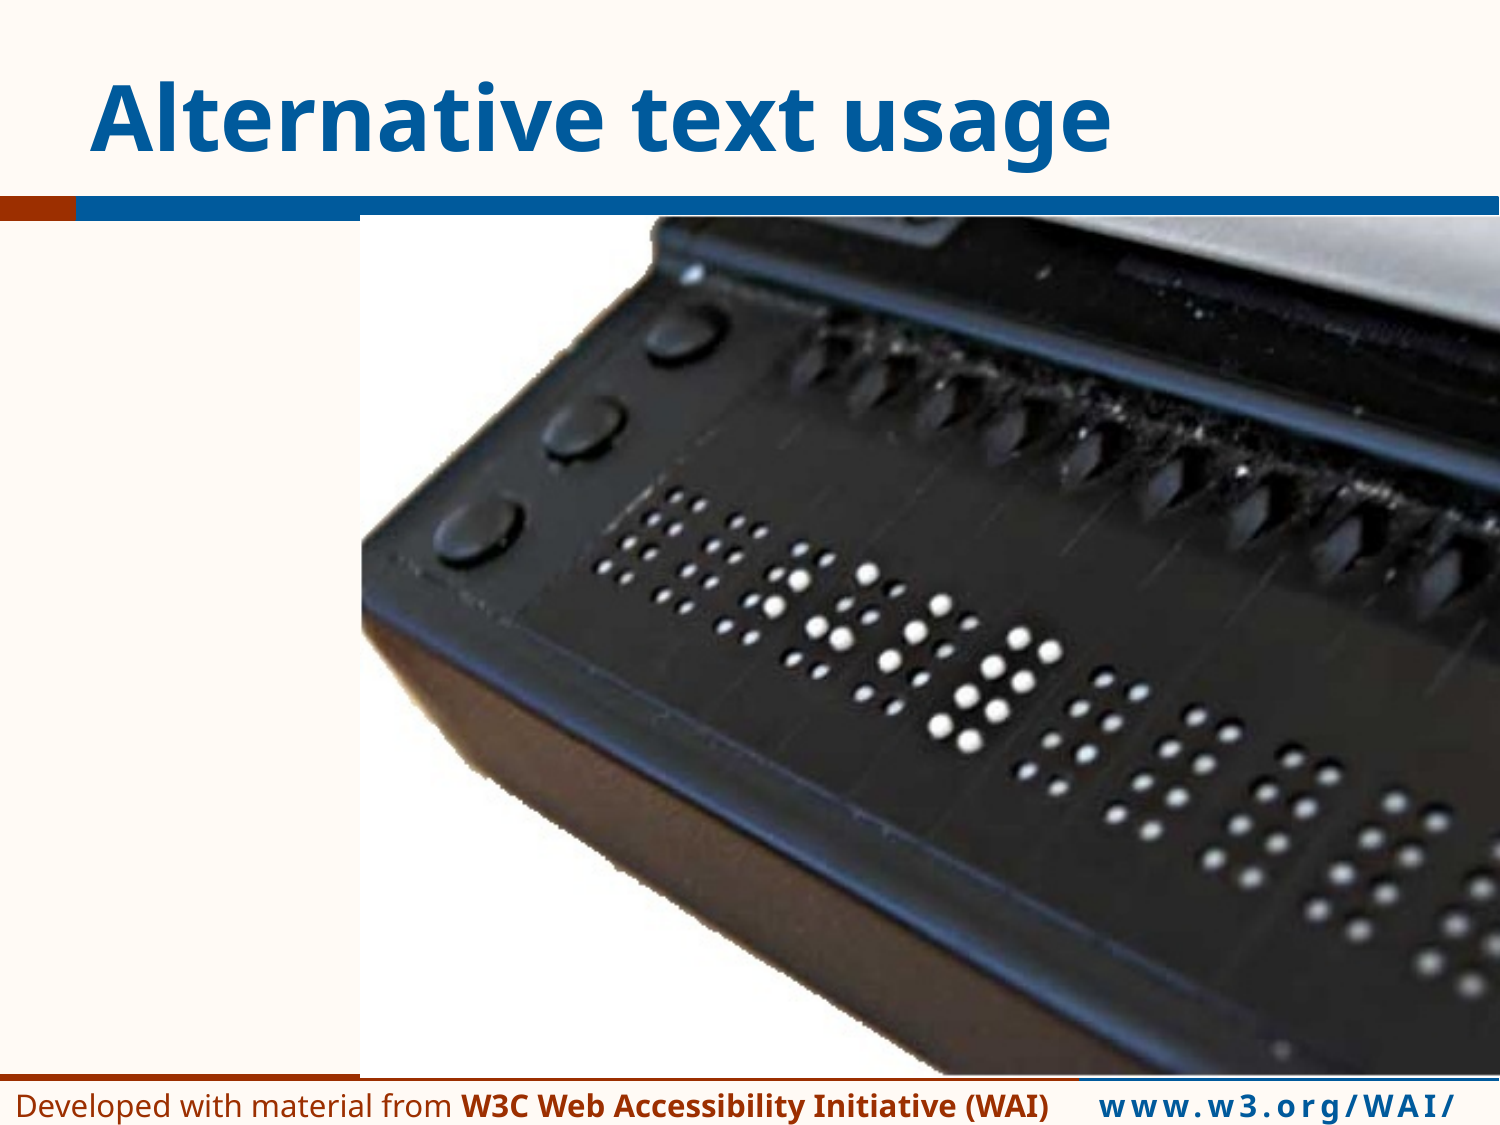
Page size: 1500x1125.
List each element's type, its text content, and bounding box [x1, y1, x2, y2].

picture [360, 215, 1500, 1078]
title Alternative text usage [75, 45, 1500, 186]
